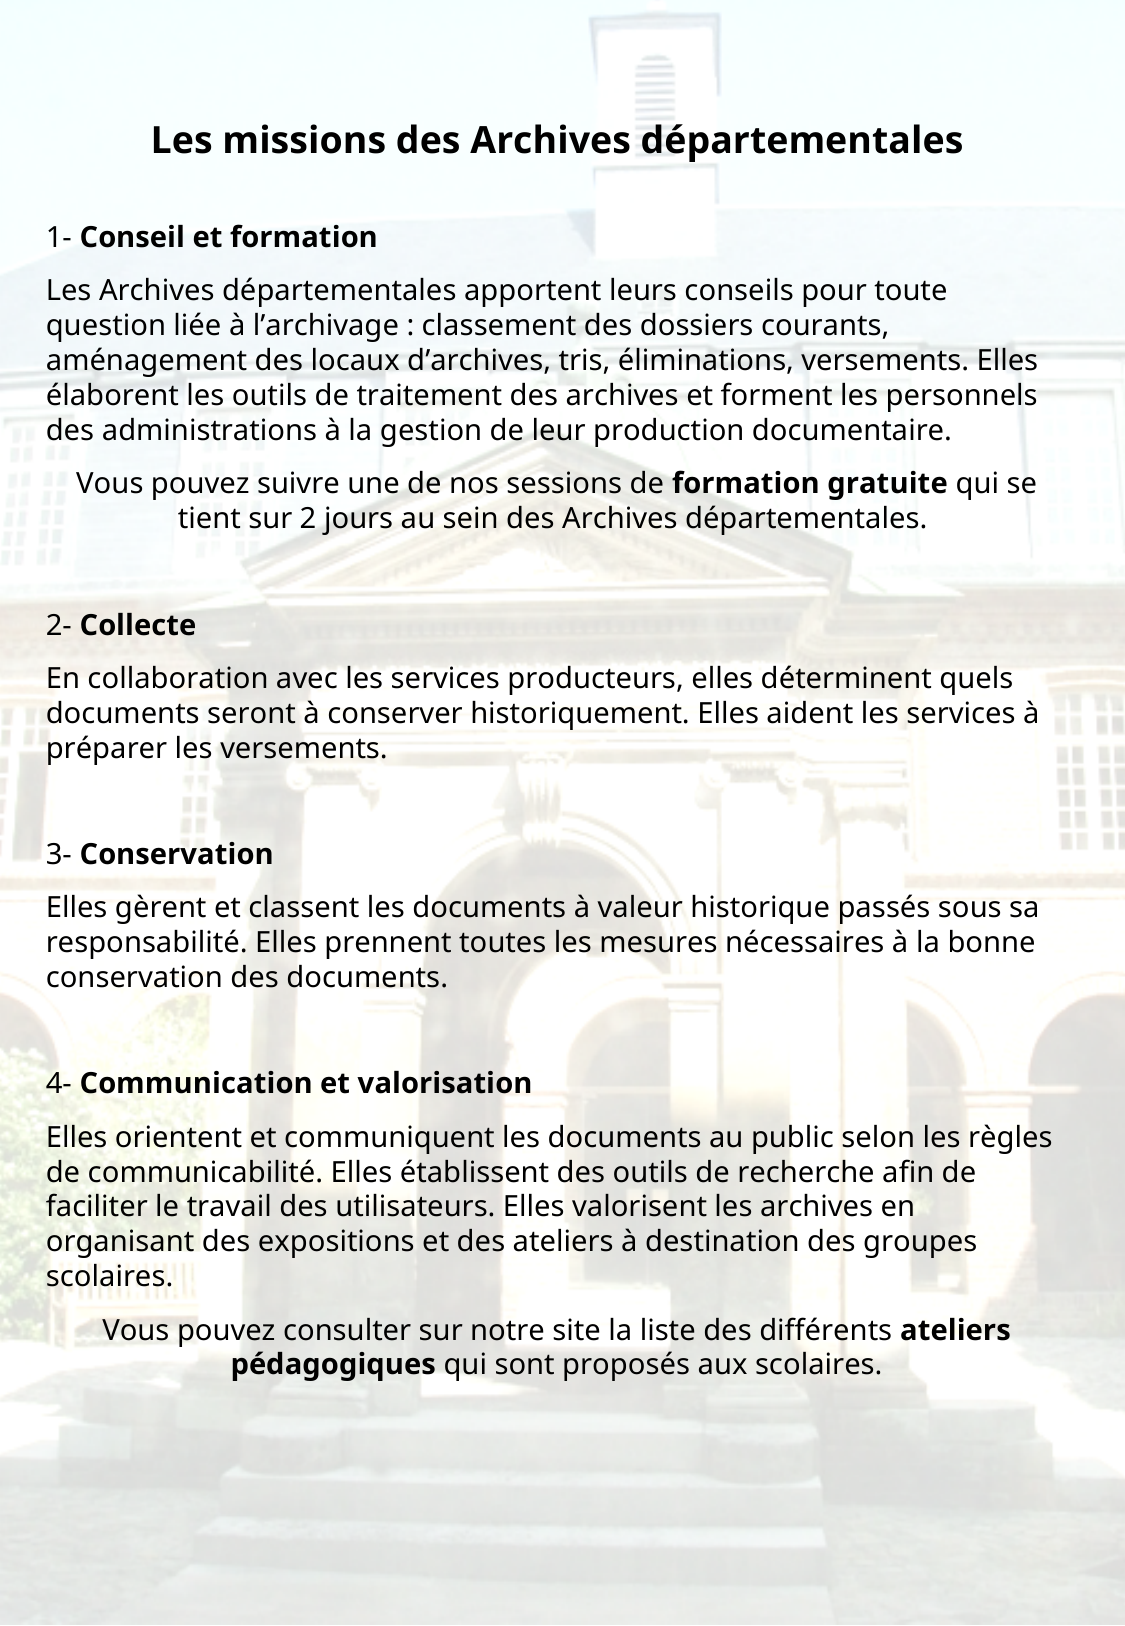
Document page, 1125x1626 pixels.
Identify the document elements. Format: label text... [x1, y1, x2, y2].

text_box 1- Conseil et formation Les Archives départementales apportent leurs conseils pour toute question liée à l’archivage : classement des dossiers courants, aménagement des locaux d’archives, tris, éliminations, versements. Elles élaborent les outils de traitement des archives et forment les personnels des administrations à la gestion de leur production documentaire. Vous pouvez suivre une de nos sessions de formation gratuite qui se tient sur 2 jours au sein des Archives départementales. 2- Collecte En collaboration avec les services producteurs, elles déterminent quels documents seront à conserver historiquement. Elles aident les services à préparer les versements. 3- Conservation Elles gèrent et classent les documents à valeur historique passés sous sa responsabilité. Elles prennent toutes les mesures nécessaires à la bonne conservation des documents. 4- Communication et valorisation Elles orientent et communiquent les documents au public selon les règles de communicabilité. Elles établissent des outils de recherche afin de faciliter le travail des utilisateurs. Elles valorisent les archives en organisant des expositions et des ateliers à destination des groupes scolaires. Vous pouvez consulter sur notre site la liste des différents ateliers pédagogiques qui sont proposés aux scolaires. [31, 210, 1083, 1442]
text_box Les missions des Archives départementales [78, 108, 1047, 170]
picture [0, 0, 1125, 1626]
